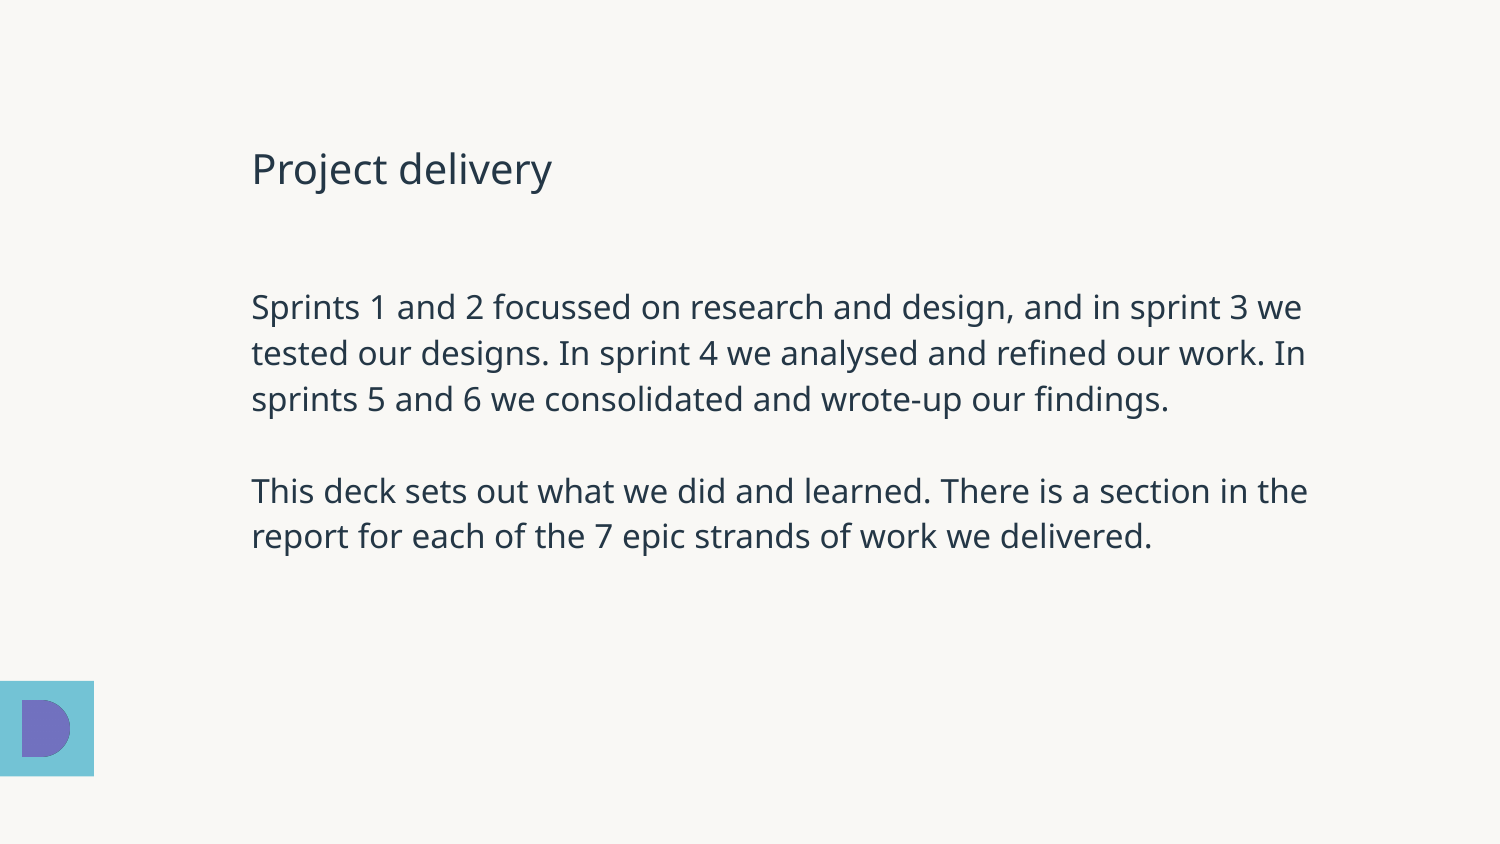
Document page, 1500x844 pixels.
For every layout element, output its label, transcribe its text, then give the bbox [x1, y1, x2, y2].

title Project delivery [236, 118, 1329, 238]
list Sprints 1 and 2 focussed on research and design, and in sprint 3 we tested our designs. In sprint 4 we analysed and refined our work. In sprints 5 and 6 we consolidated and wrote-up our findings. This deck sets out what we did and learned. There is a section in the report for each of the 7 epic strands of work we delivered. [236, 265, 1329, 681]
picture [22, 700, 70, 757]
